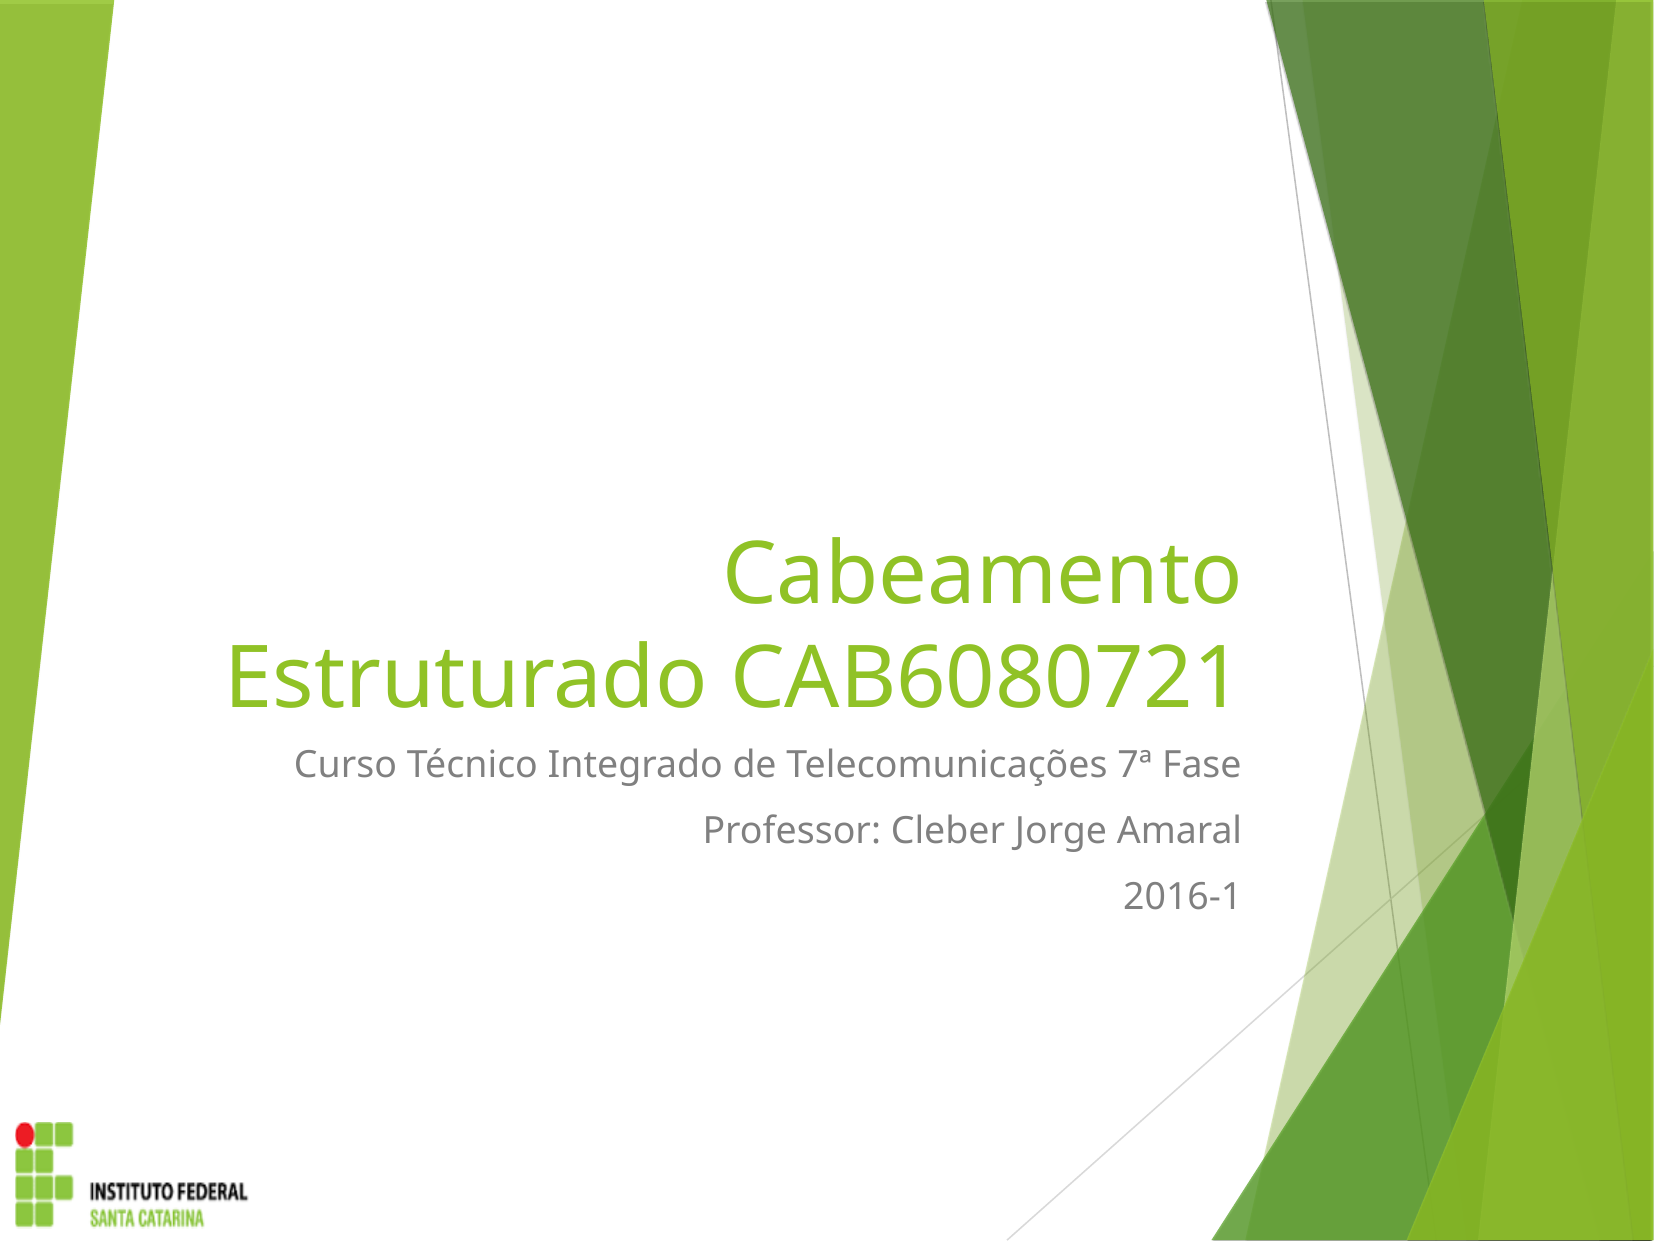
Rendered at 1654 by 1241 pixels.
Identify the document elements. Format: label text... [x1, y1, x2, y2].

subtitle Curso Técnico Integrado de Telecomunicações 7ª Fase Professor: Cleber Jorge Amaral 2016-1 [204, 732, 1258, 1051]
title Cabeamento Estruturado CAB6080721 [204, 434, 1258, 732]
picture [15, 1122, 250, 1229]
